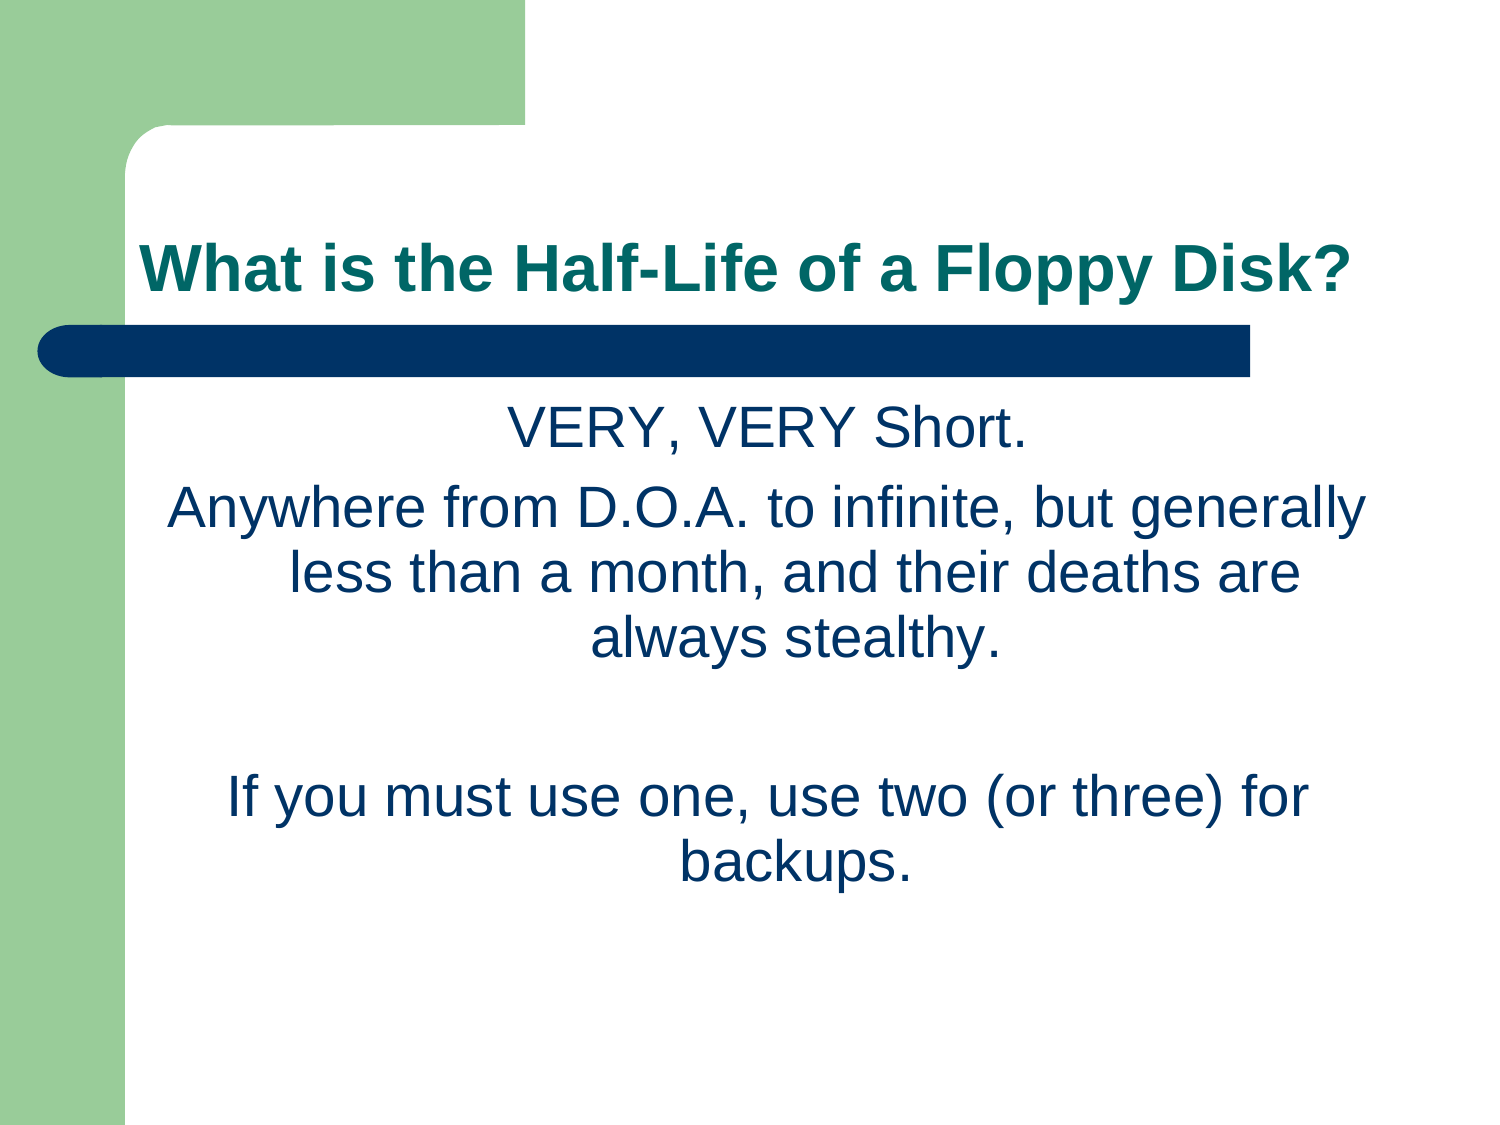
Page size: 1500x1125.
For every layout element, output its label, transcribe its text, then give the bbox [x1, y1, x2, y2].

list VERY, VERY Short. Anywhere from D.O.A. to infinite, but generally less than a month, and their deaths are always stealthy. If you must use one, use two (or three) for backups. [137, 387, 1400, 999]
title What is the Half-Life of a Floppy Disk? [124, 124, 1425, 313]
